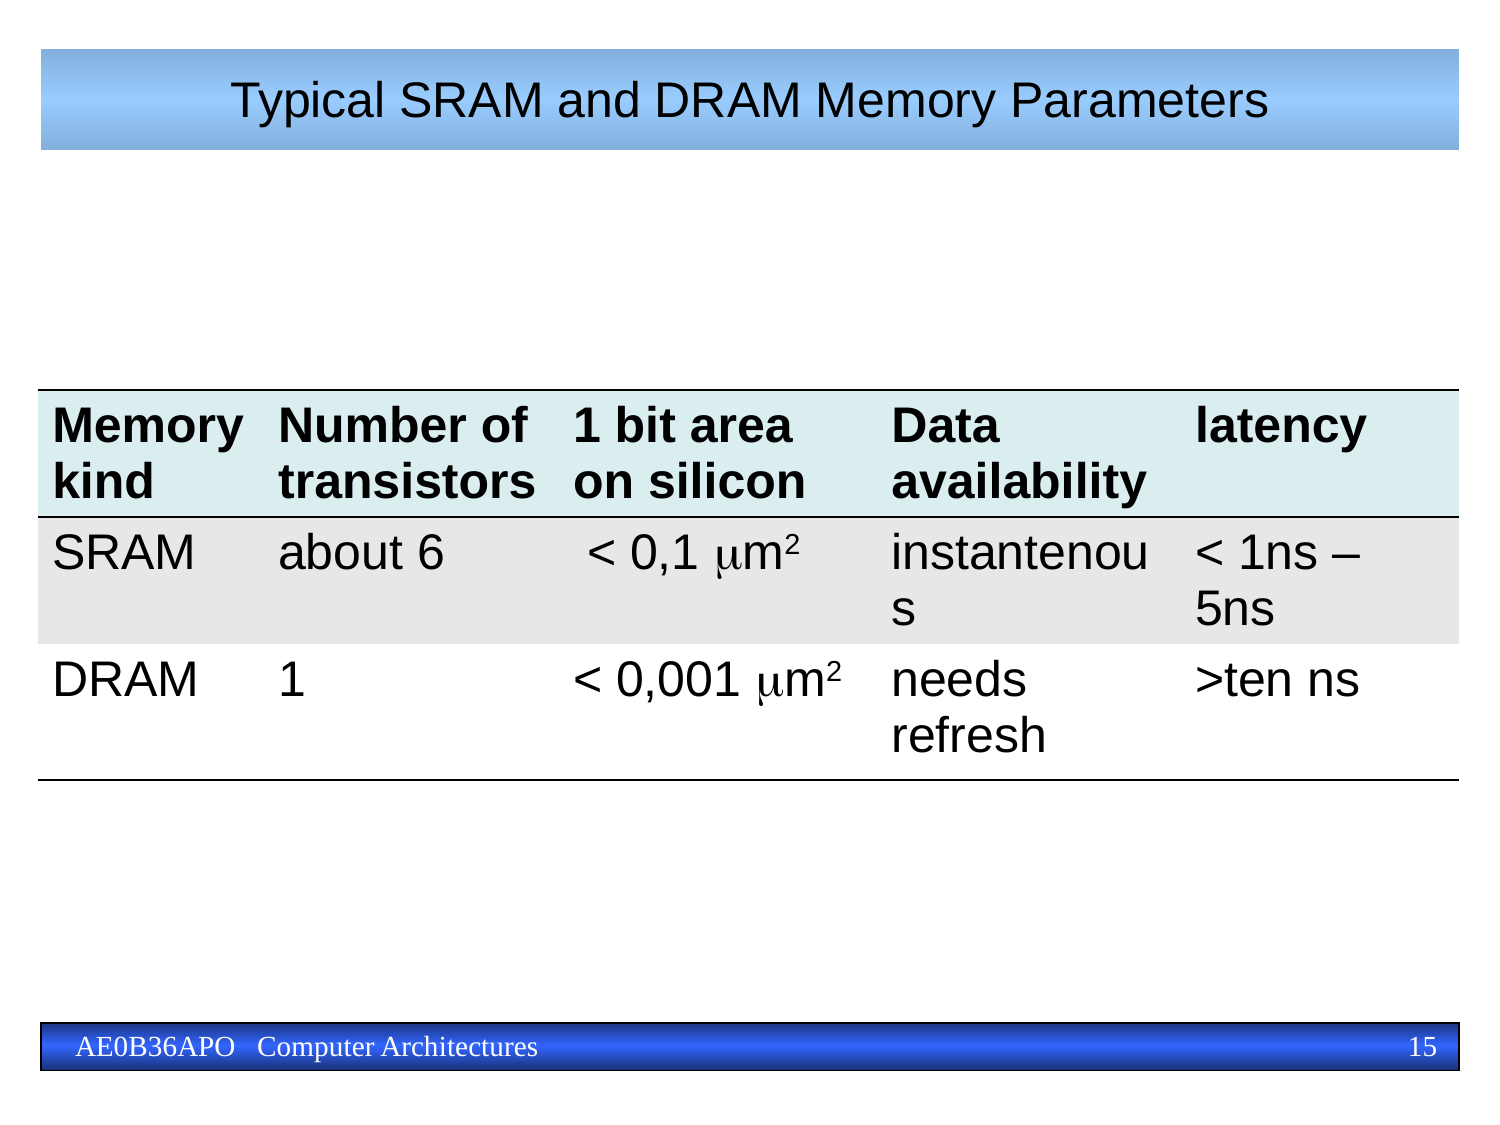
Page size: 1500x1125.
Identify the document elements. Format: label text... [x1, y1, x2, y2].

table_cell SRAM [38, 518, 263, 644]
table_cell DRAM [38, 644, 263, 779]
table_cell about 6 [263, 518, 558, 644]
title Typical SRAM and DRAM Memory Parameters [41, 49, 1459, 150]
table_cell >ten ns [1181, 644, 1459, 779]
table_header Number of transistors [263, 391, 558, 516]
table_cell 1 [263, 644, 558, 779]
table_cell needs refresh [877, 644, 1181, 779]
table_header latency [1181, 391, 1459, 516]
table_header Memory kind [38, 391, 263, 516]
table_header 1 bit area on silicon [558, 391, 877, 516]
table_cell < 1ns – 5ns [1181, 518, 1459, 644]
table_cell instantenous [877, 518, 1181, 644]
table_cell < 0,1 m2 [558, 518, 877, 644]
table_header Data availability [877, 391, 1181, 516]
table_cell < 0,001 m2 [558, 644, 877, 779]
